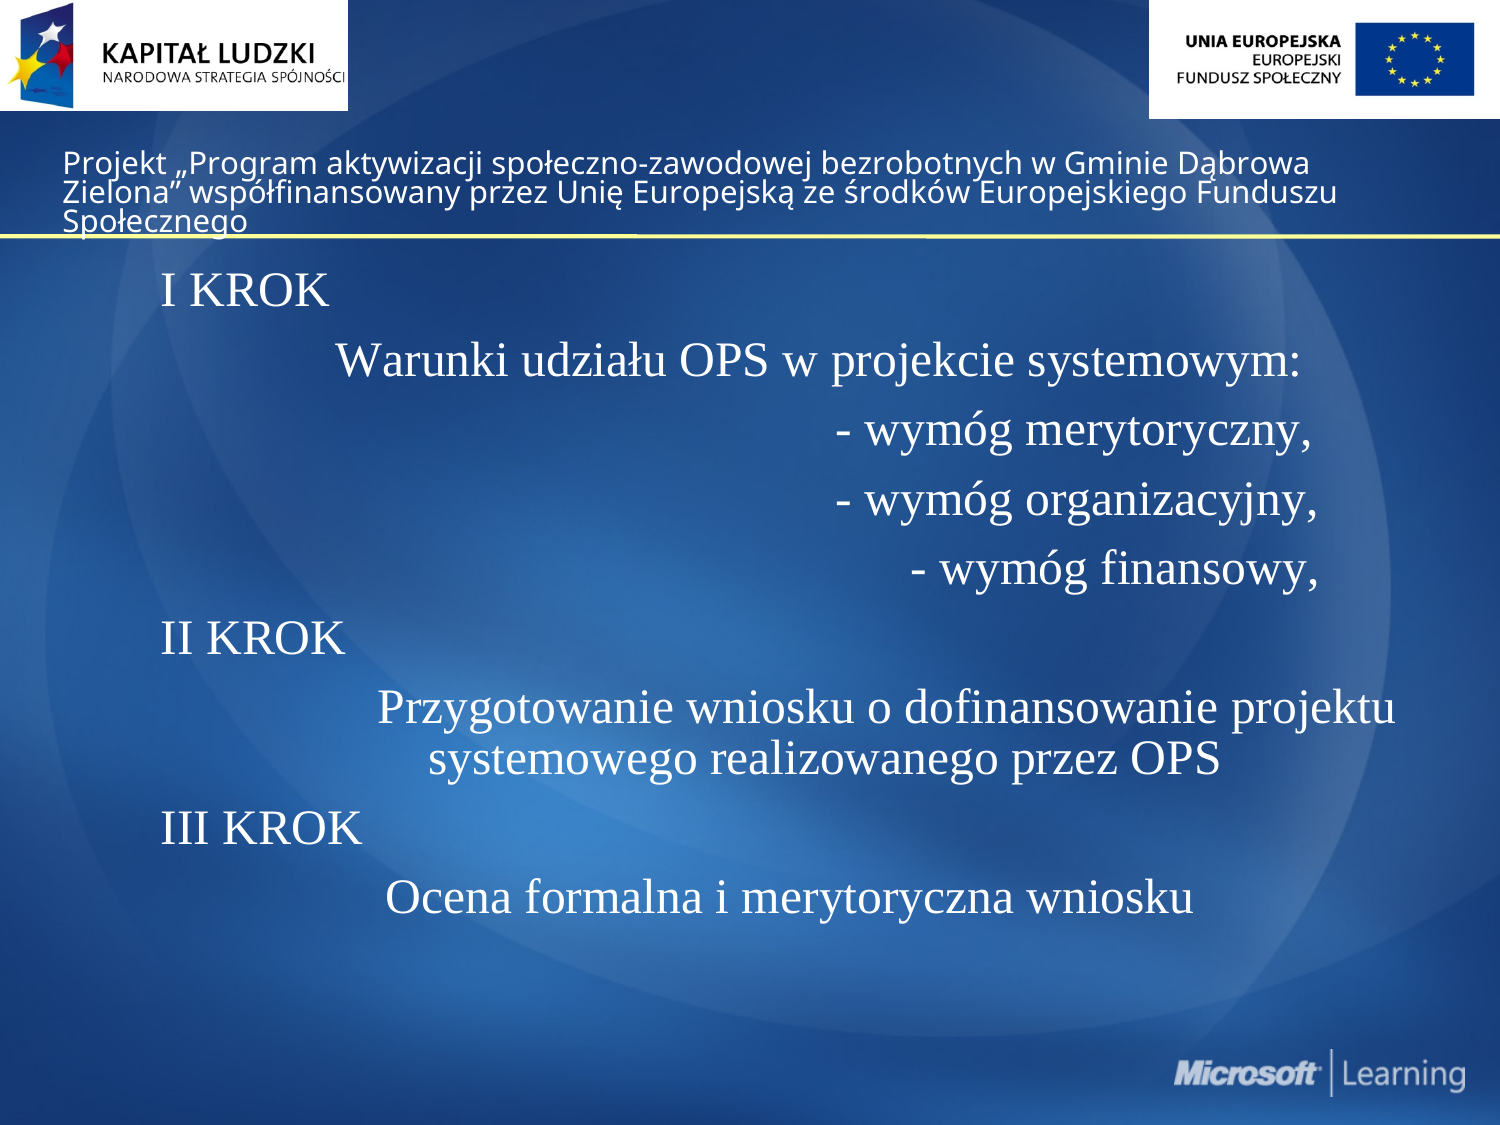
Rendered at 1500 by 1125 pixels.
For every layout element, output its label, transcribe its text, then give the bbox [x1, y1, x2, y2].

title Projekt „Program aktywizacji społeczno-zawodowej bezrobotnych w Gminie Dąbrowa Zielona” współfinansowany przez Unię Europejską ze środków Europejskiego Funduszu Społecznego [62, 4, 1437, 301]
list I KROK Warunki udziału OPS w projekcie systemowym: - wymóg merytoryczny, - wymóg organizacyjny, - wymóg finansowy, II KROK Przygotowanie wniosku o dofinansowanie projektu systemowego realizowanego przez OPS III KROK Ocena formalna i merytoryczna wniosku [67, 265, 1447, 1072]
picture [1149, 0, 1500, 119]
picture [0, 0, 348, 111]
